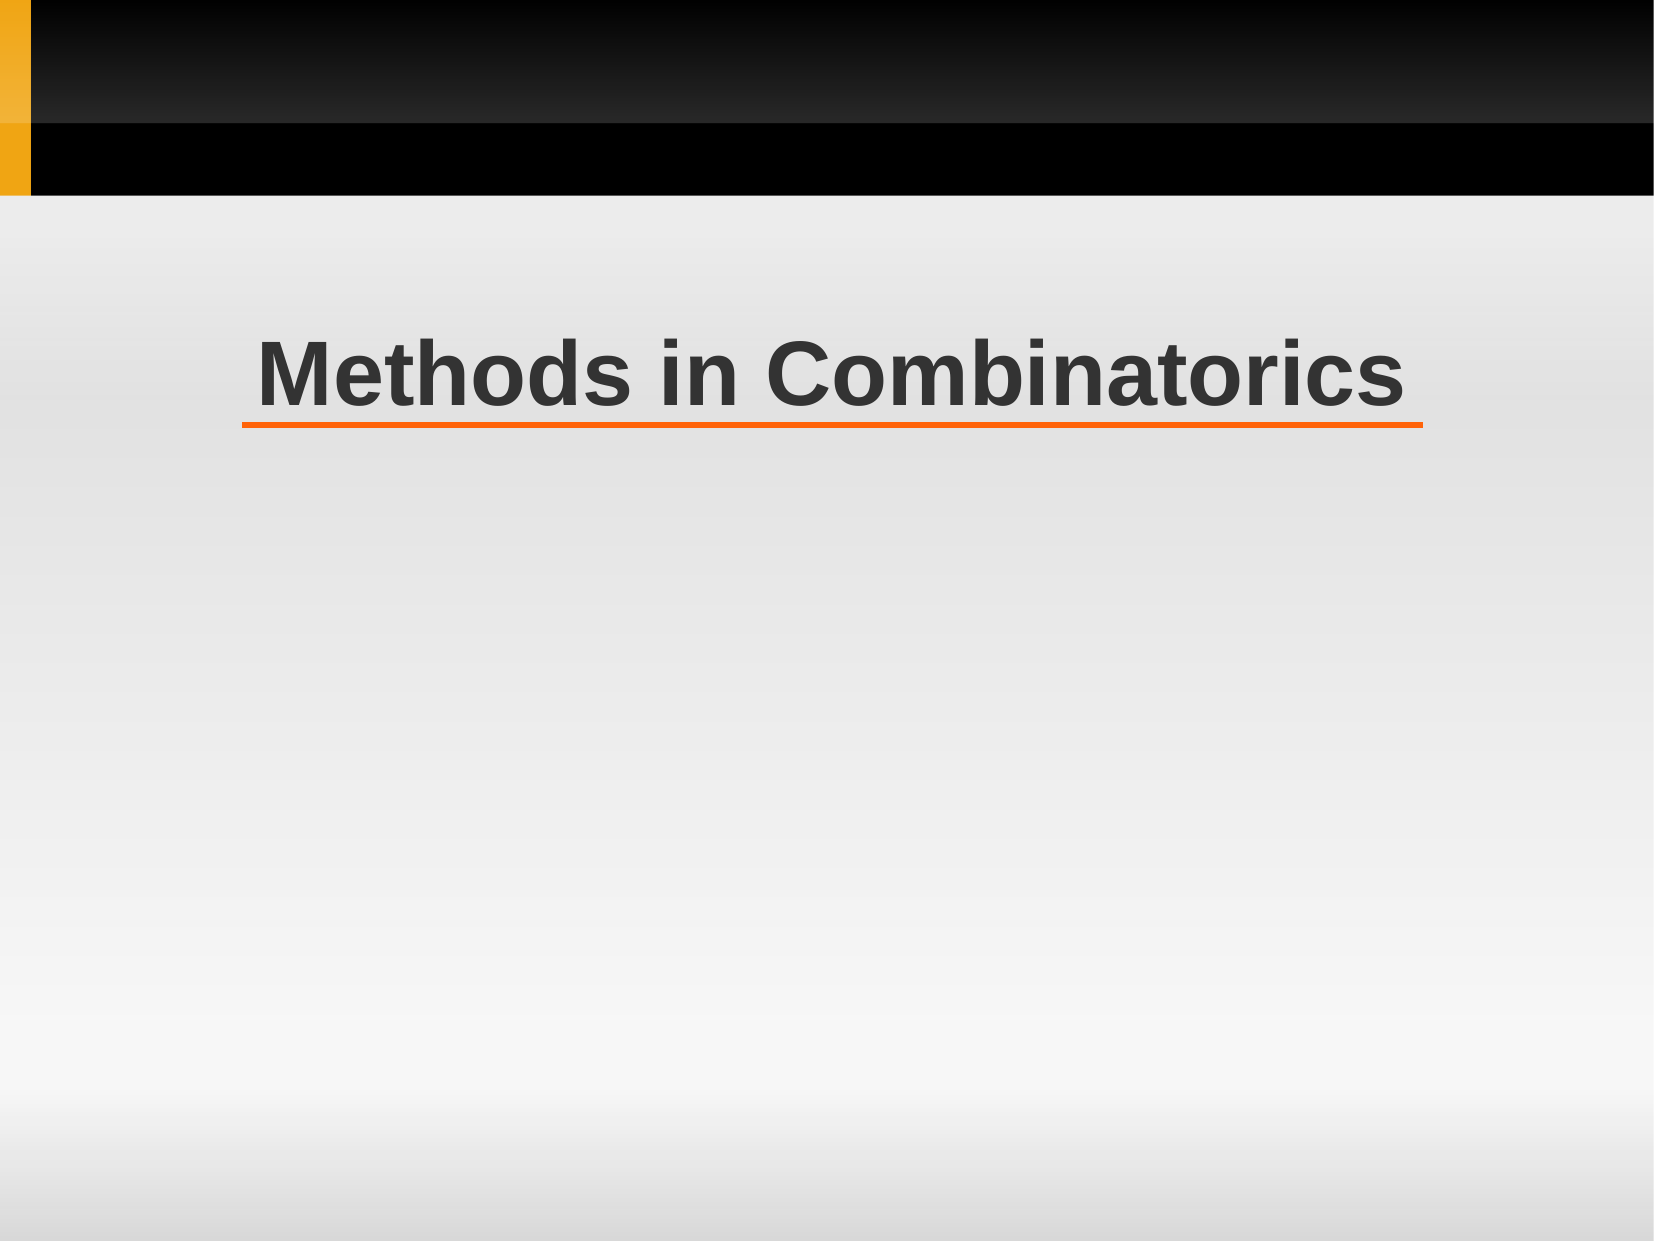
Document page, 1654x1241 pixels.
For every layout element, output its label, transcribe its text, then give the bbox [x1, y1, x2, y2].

picture [0, 0, 1654, 1241]
title Methods in Combinatorics [88, 234, 1577, 514]
